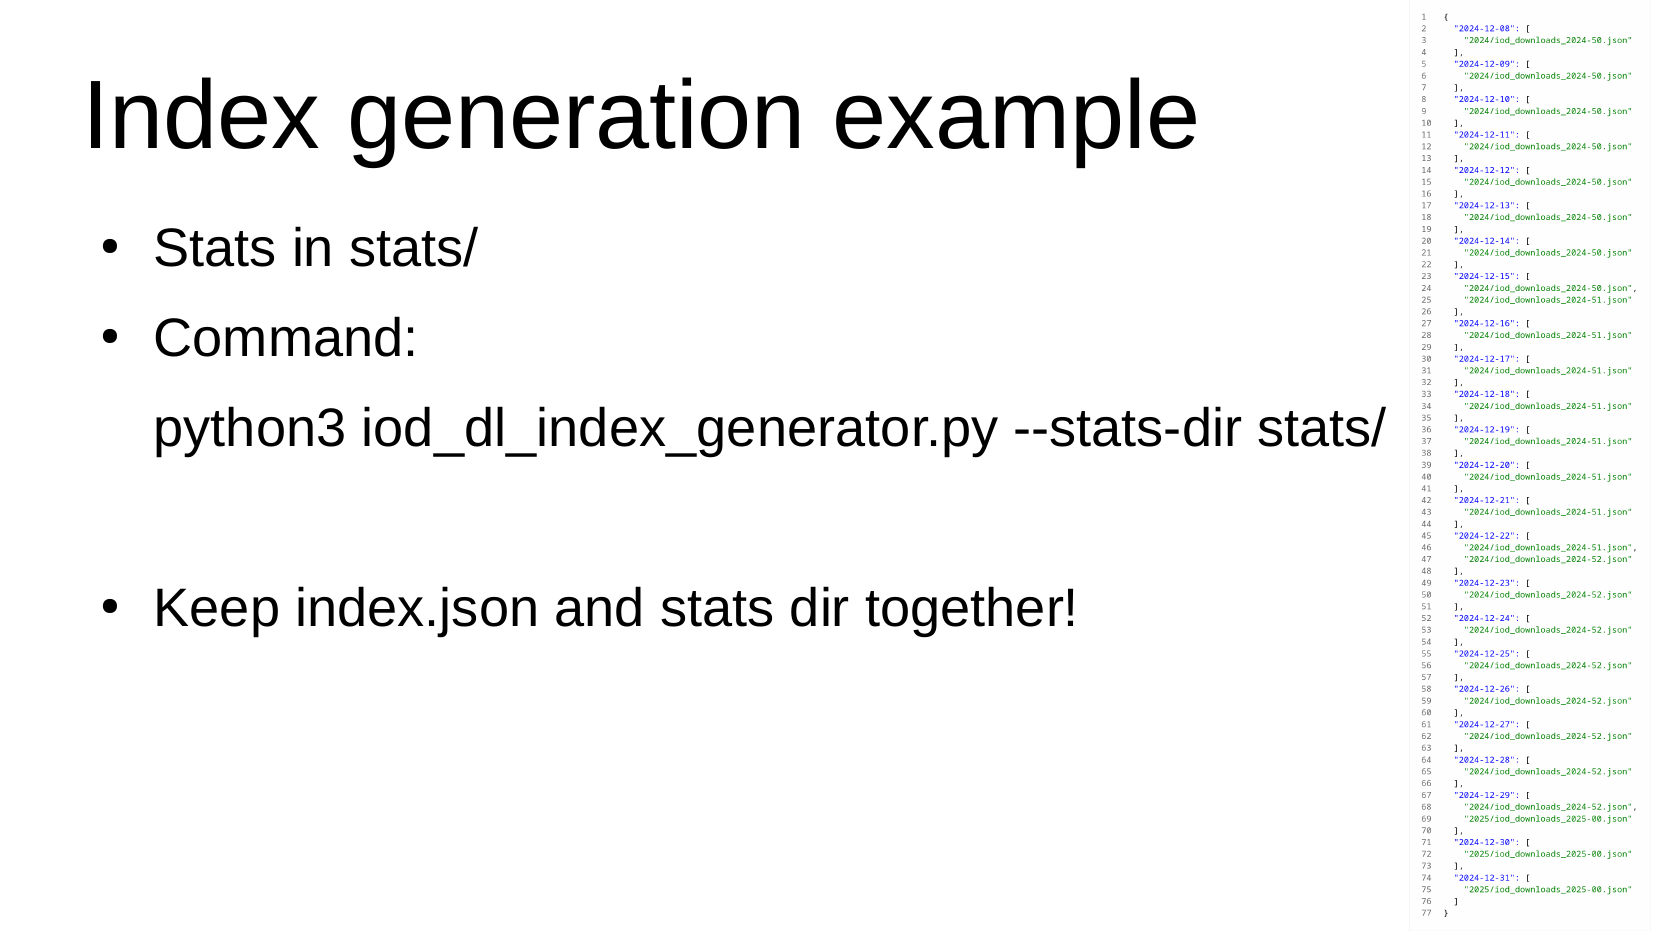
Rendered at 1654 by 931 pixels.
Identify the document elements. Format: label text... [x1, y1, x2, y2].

title Index generation example [82, 37, 1409, 193]
list Stats in stats/ Command: python3 iod_dl_index_generator.py --stats-dir stats/ Keep index.json and stats dir together! [82, 217, 1409, 758]
picture [1409, 0, 1651, 931]
